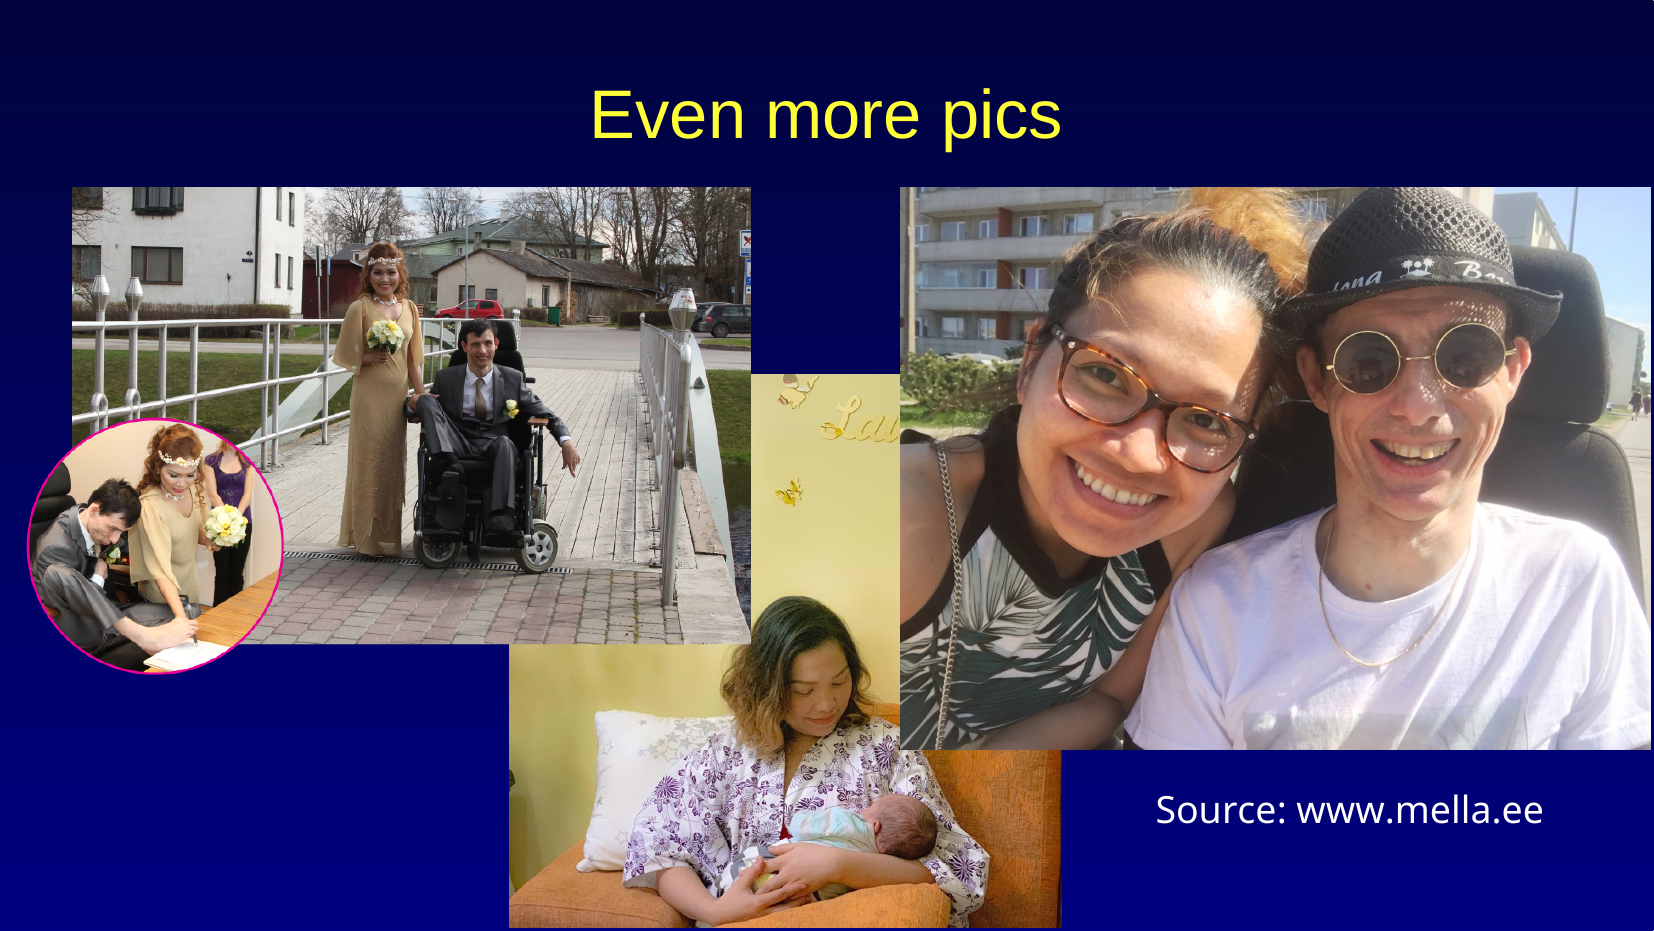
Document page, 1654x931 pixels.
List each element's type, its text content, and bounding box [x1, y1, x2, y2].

picture [25, 187, 1651, 928]
title Even more pics [82, 37, 1571, 193]
text_box Source: www.mella.ee [1155, 783, 1561, 849]
